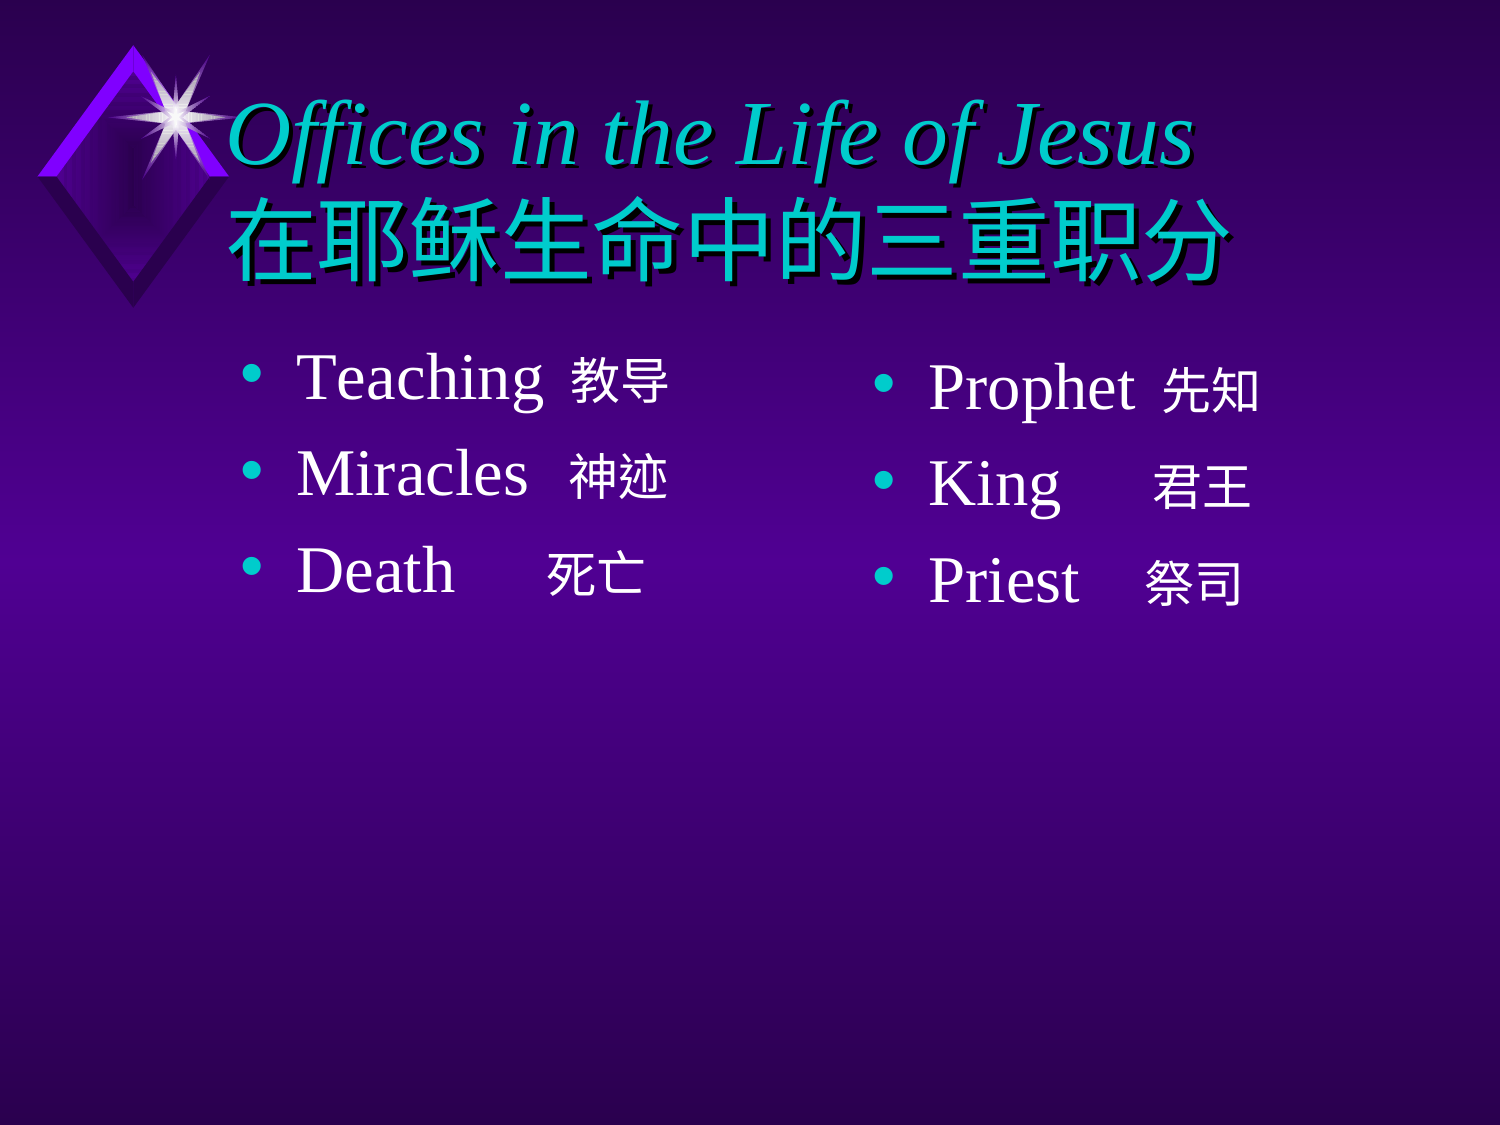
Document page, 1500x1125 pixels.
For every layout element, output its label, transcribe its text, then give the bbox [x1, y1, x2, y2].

list Teaching 教导 Miracles 神迹 Death 死亡 [127, 332, 750, 606]
title Offices in the Life of Jesus 在耶稣生命中的三重职分 [224, 65, 1388, 301]
list Prophet 先知 King 君王 Priest 祭司 [759, 342, 1383, 617]
